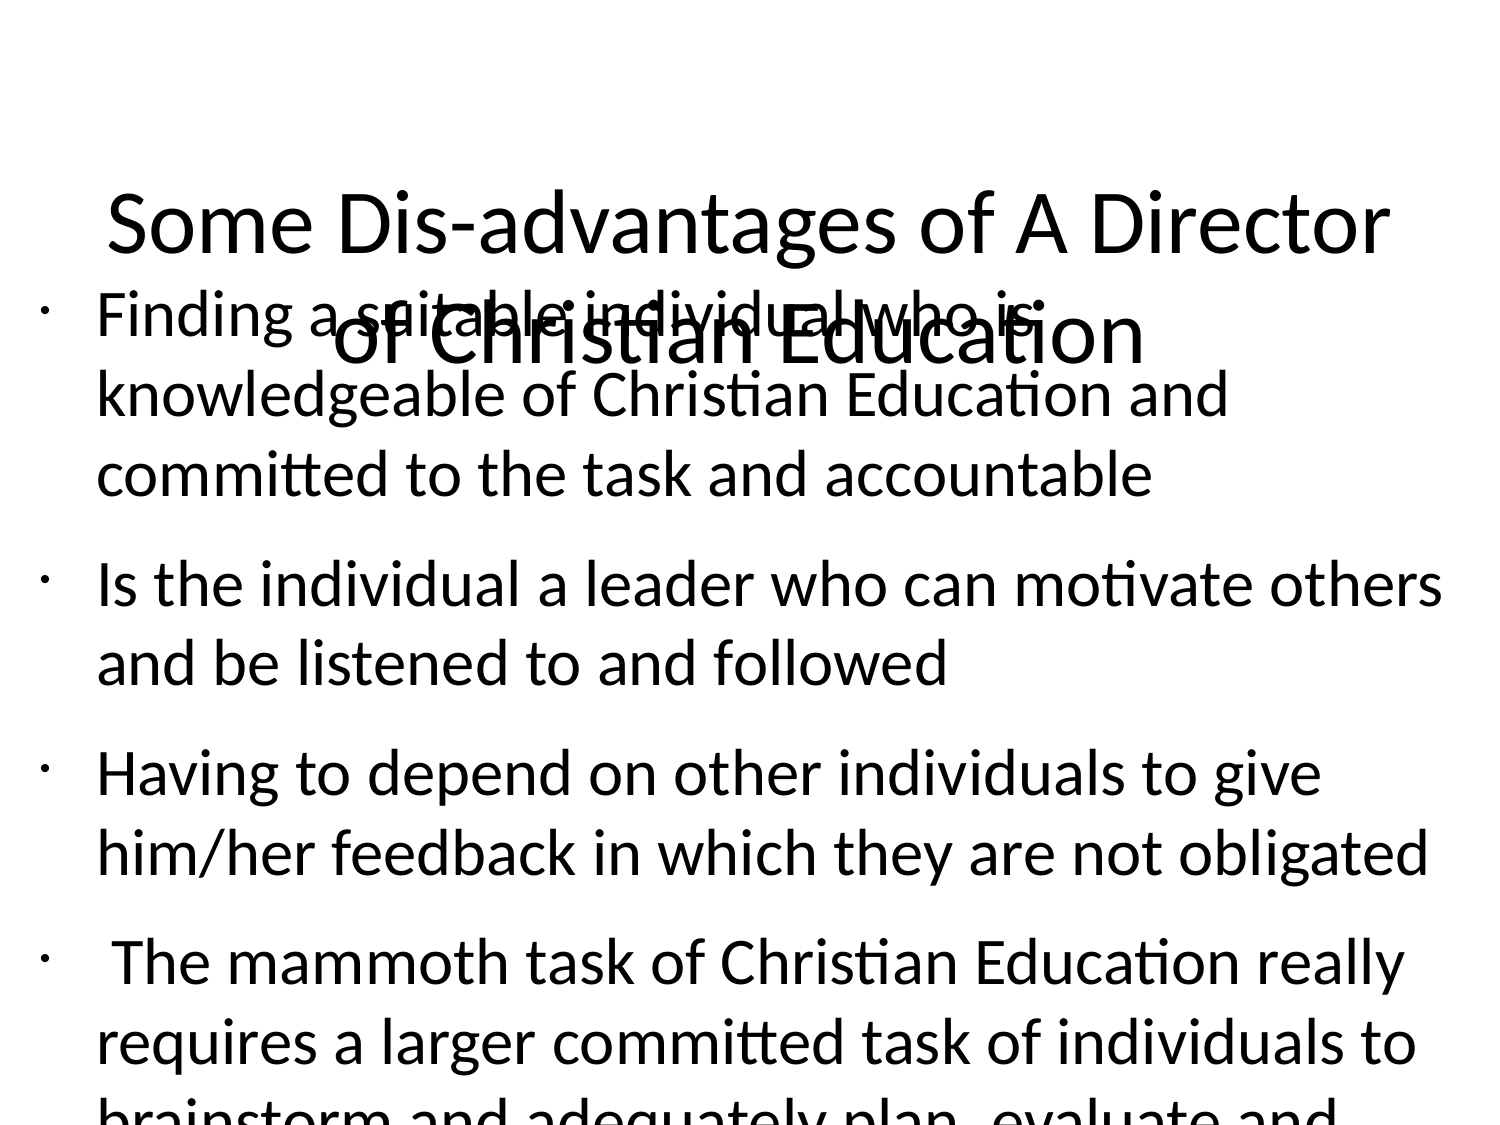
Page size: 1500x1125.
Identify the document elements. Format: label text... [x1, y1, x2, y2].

title Some Dis-advantages of A Director of Christian Education [75, 45, 1425, 233]
list Finding a suitable individual who is knowledgeable of Christian Education and committed to the task and accountable Is the individual a leader who can motivate others and be listened to and followed Having to depend on other individuals to give him/her feedback in which they are not obligated The mammoth task of Christian Education really requires a larger committed task of individuals to brainstorm and adequately plan, evaluate and initiate [24, 262, 1475, 1100]
